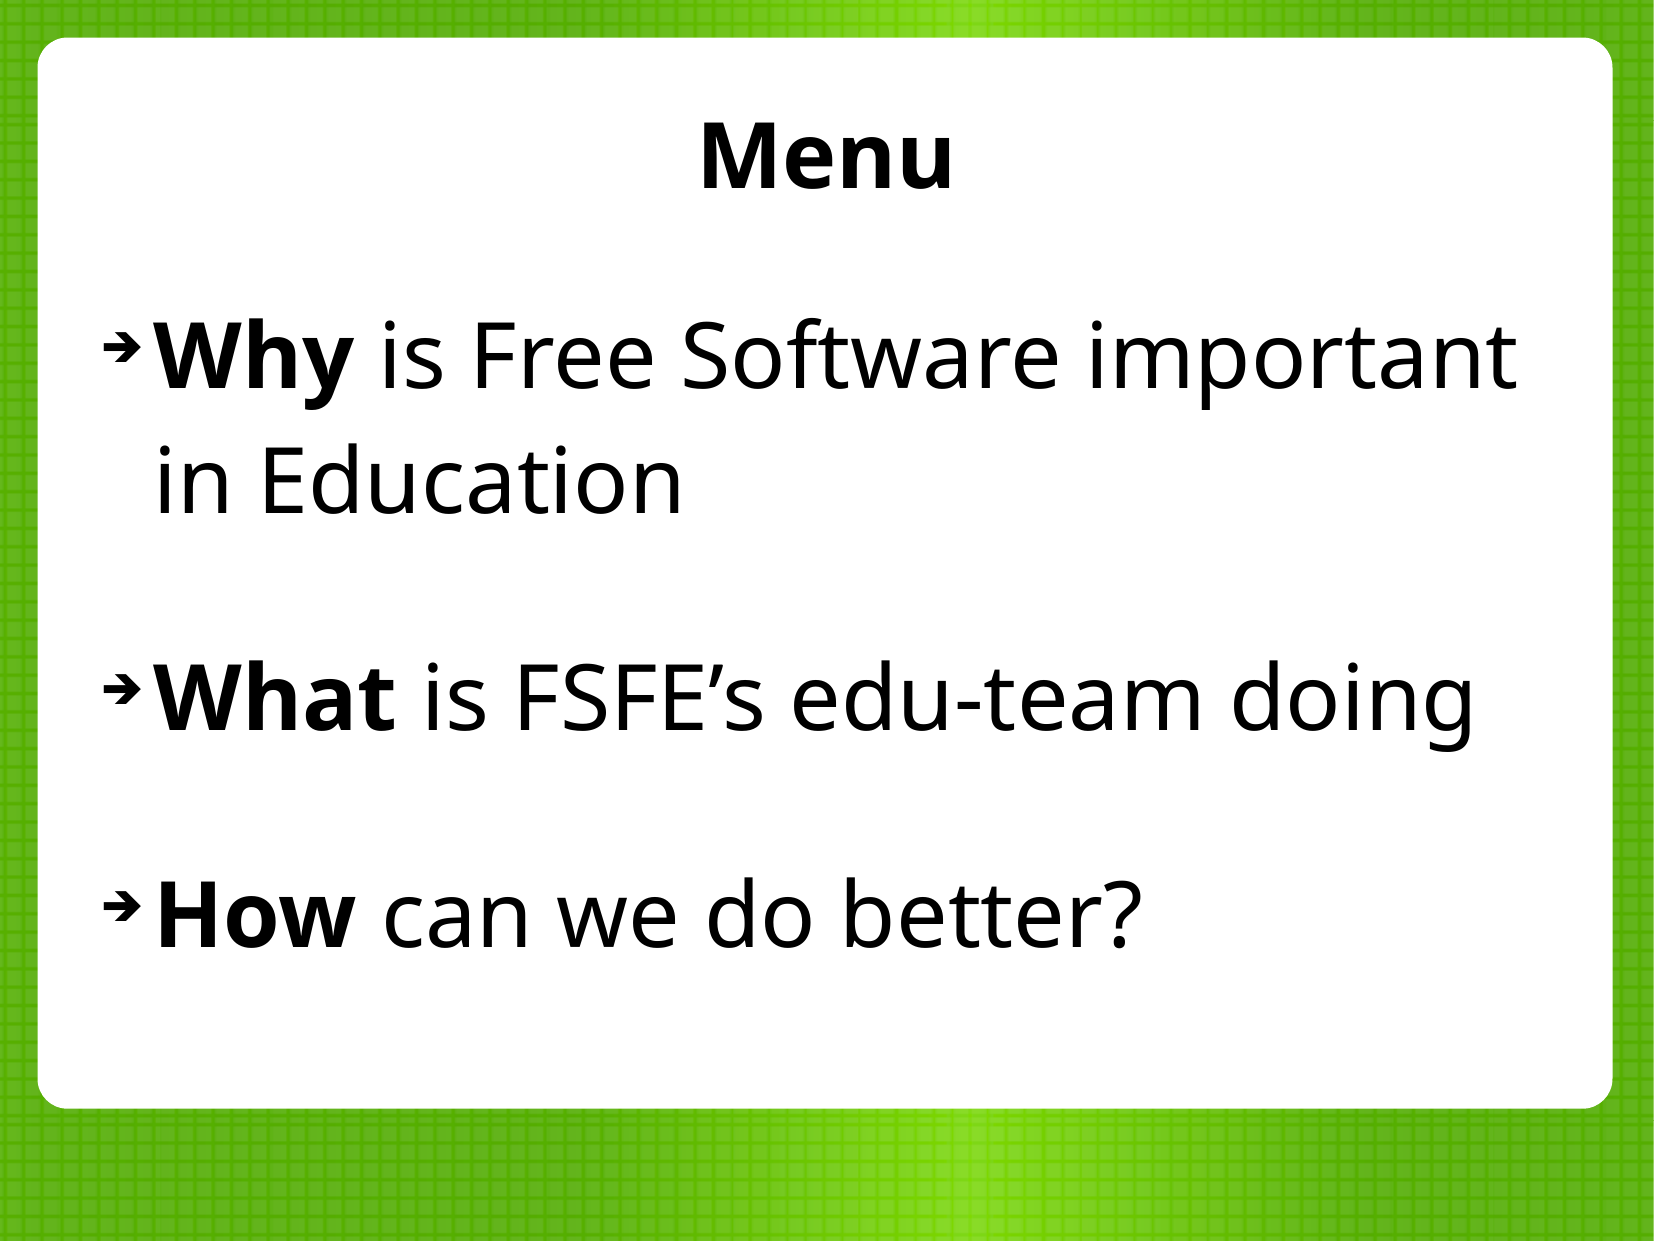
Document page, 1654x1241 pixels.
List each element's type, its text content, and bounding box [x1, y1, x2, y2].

title Menu [82, 49, 1571, 257]
picture [0, 0, 1654, 1241]
list Why is Free Software important in Education What is FSFE’s edu-team doing How can we do better? [82, 290, 1571, 1109]
